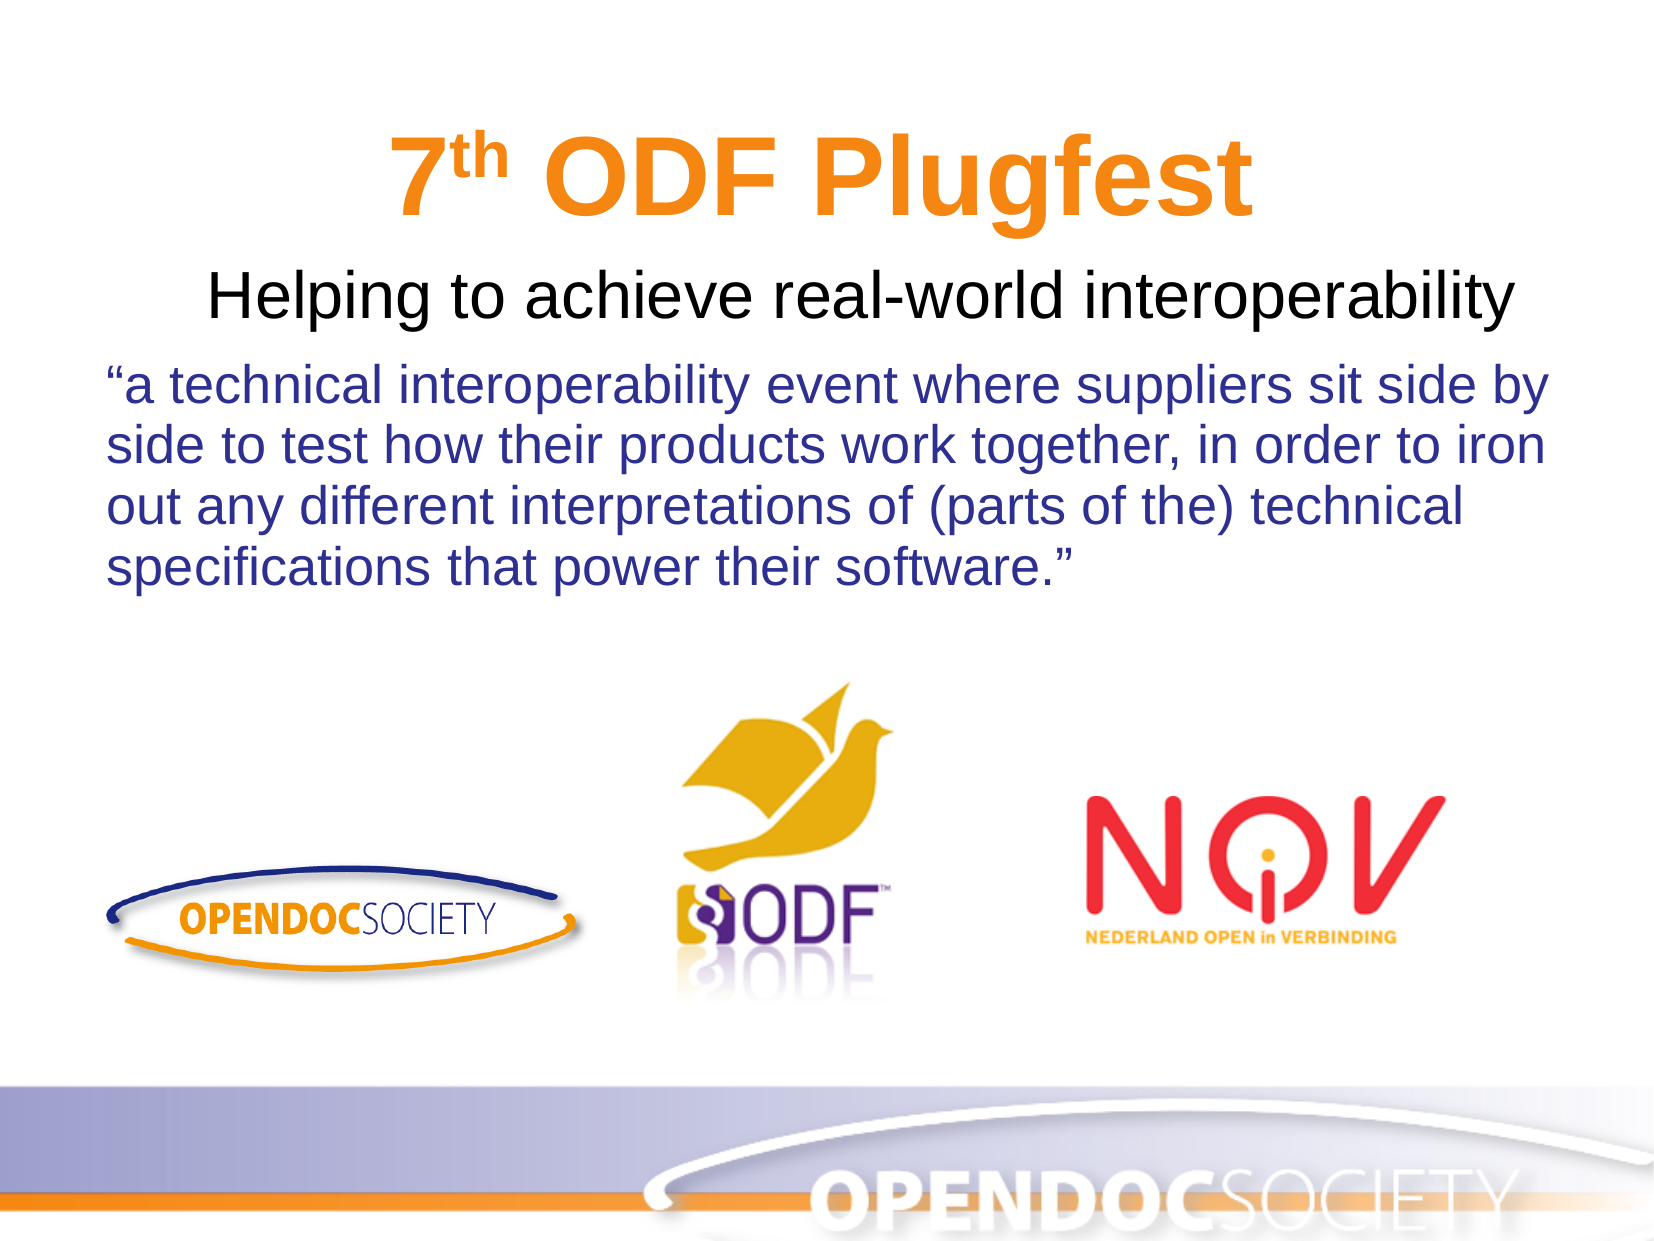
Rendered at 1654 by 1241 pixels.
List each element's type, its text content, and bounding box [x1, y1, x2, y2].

title 7th ODF Plugfest [76, 73, 1566, 281]
picture [0, 0, 1654, 1241]
list “a technical interoperability event where suppliers sit side by side to test how their products work together, in order to iron out any different interpretations of (parts of the) technical specifications that power their software.” [106, 354, 1595, 650]
text_box Helping to achieve real-world interoperability [88, 147, 1636, 443]
